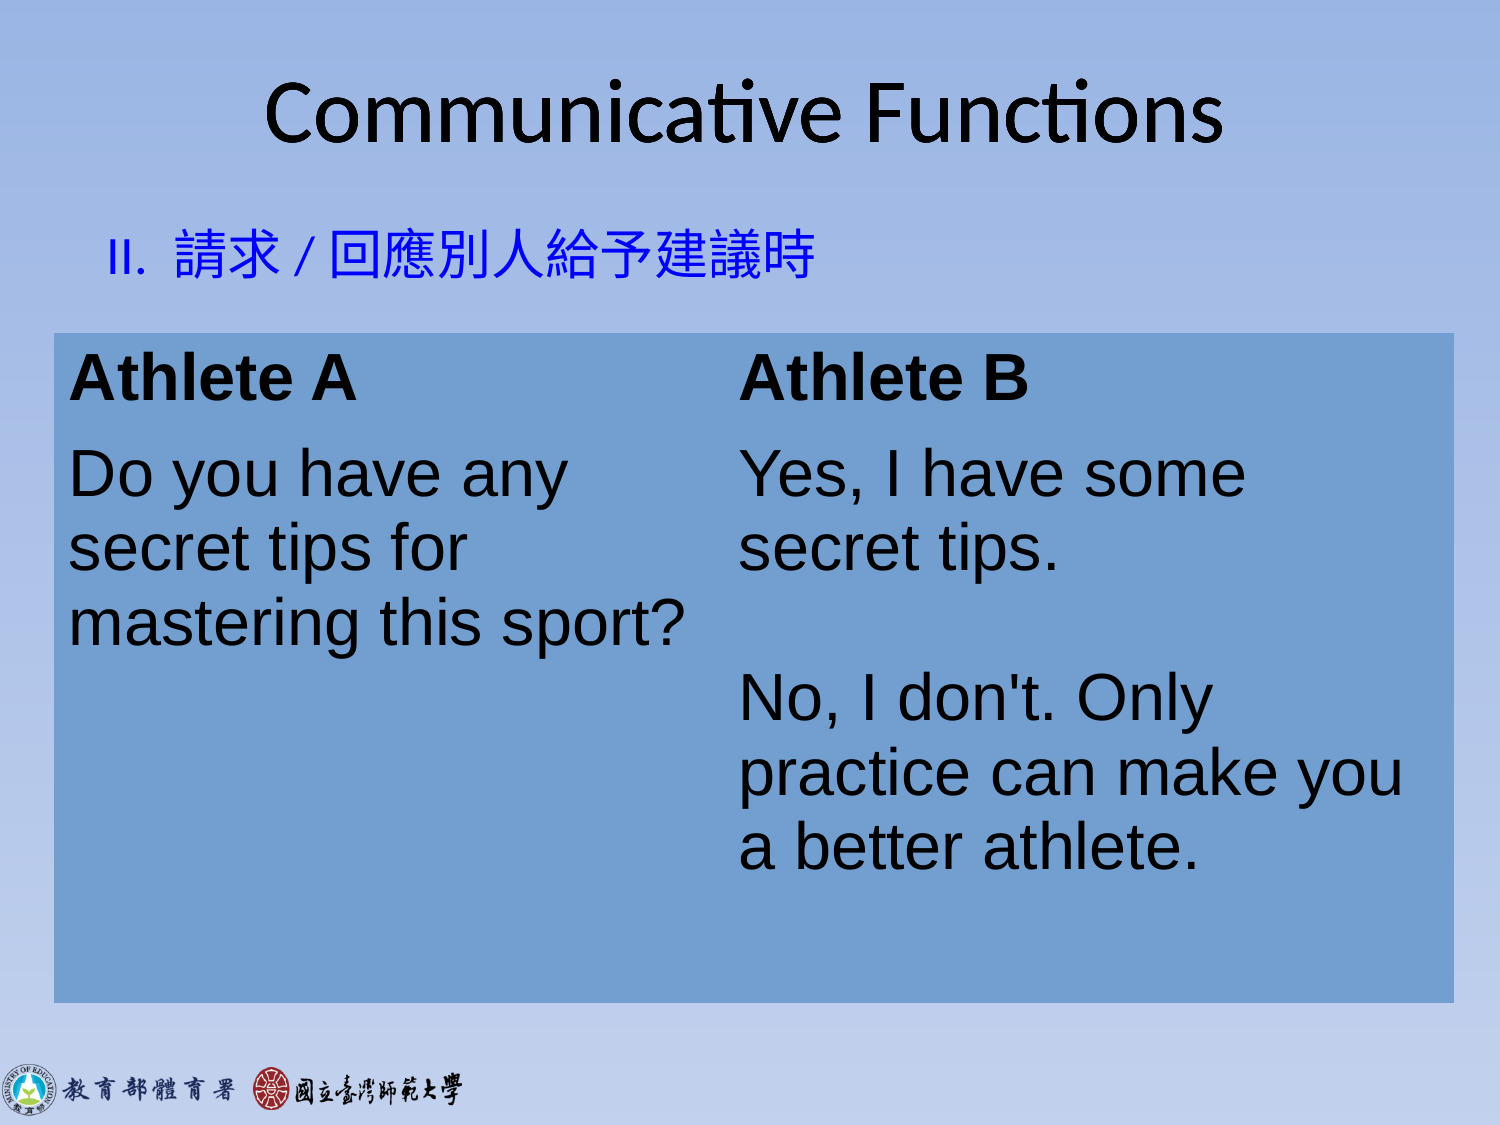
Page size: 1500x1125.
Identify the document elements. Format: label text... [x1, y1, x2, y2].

table_header Athlete A [54, 333, 724, 428]
table_cell Yes, I have some secret tips. No, I don't. Only practice can make you a better athlete. [724, 428, 1454, 1003]
title Communicative Functions [70, 11, 1421, 200]
table_cell Do you have any secret tips for mastering this sport? [54, 428, 724, 1003]
table_header Athlete B [724, 333, 1454, 428]
list II. 請求/回應別人給予建議時 [35, 212, 1430, 956]
